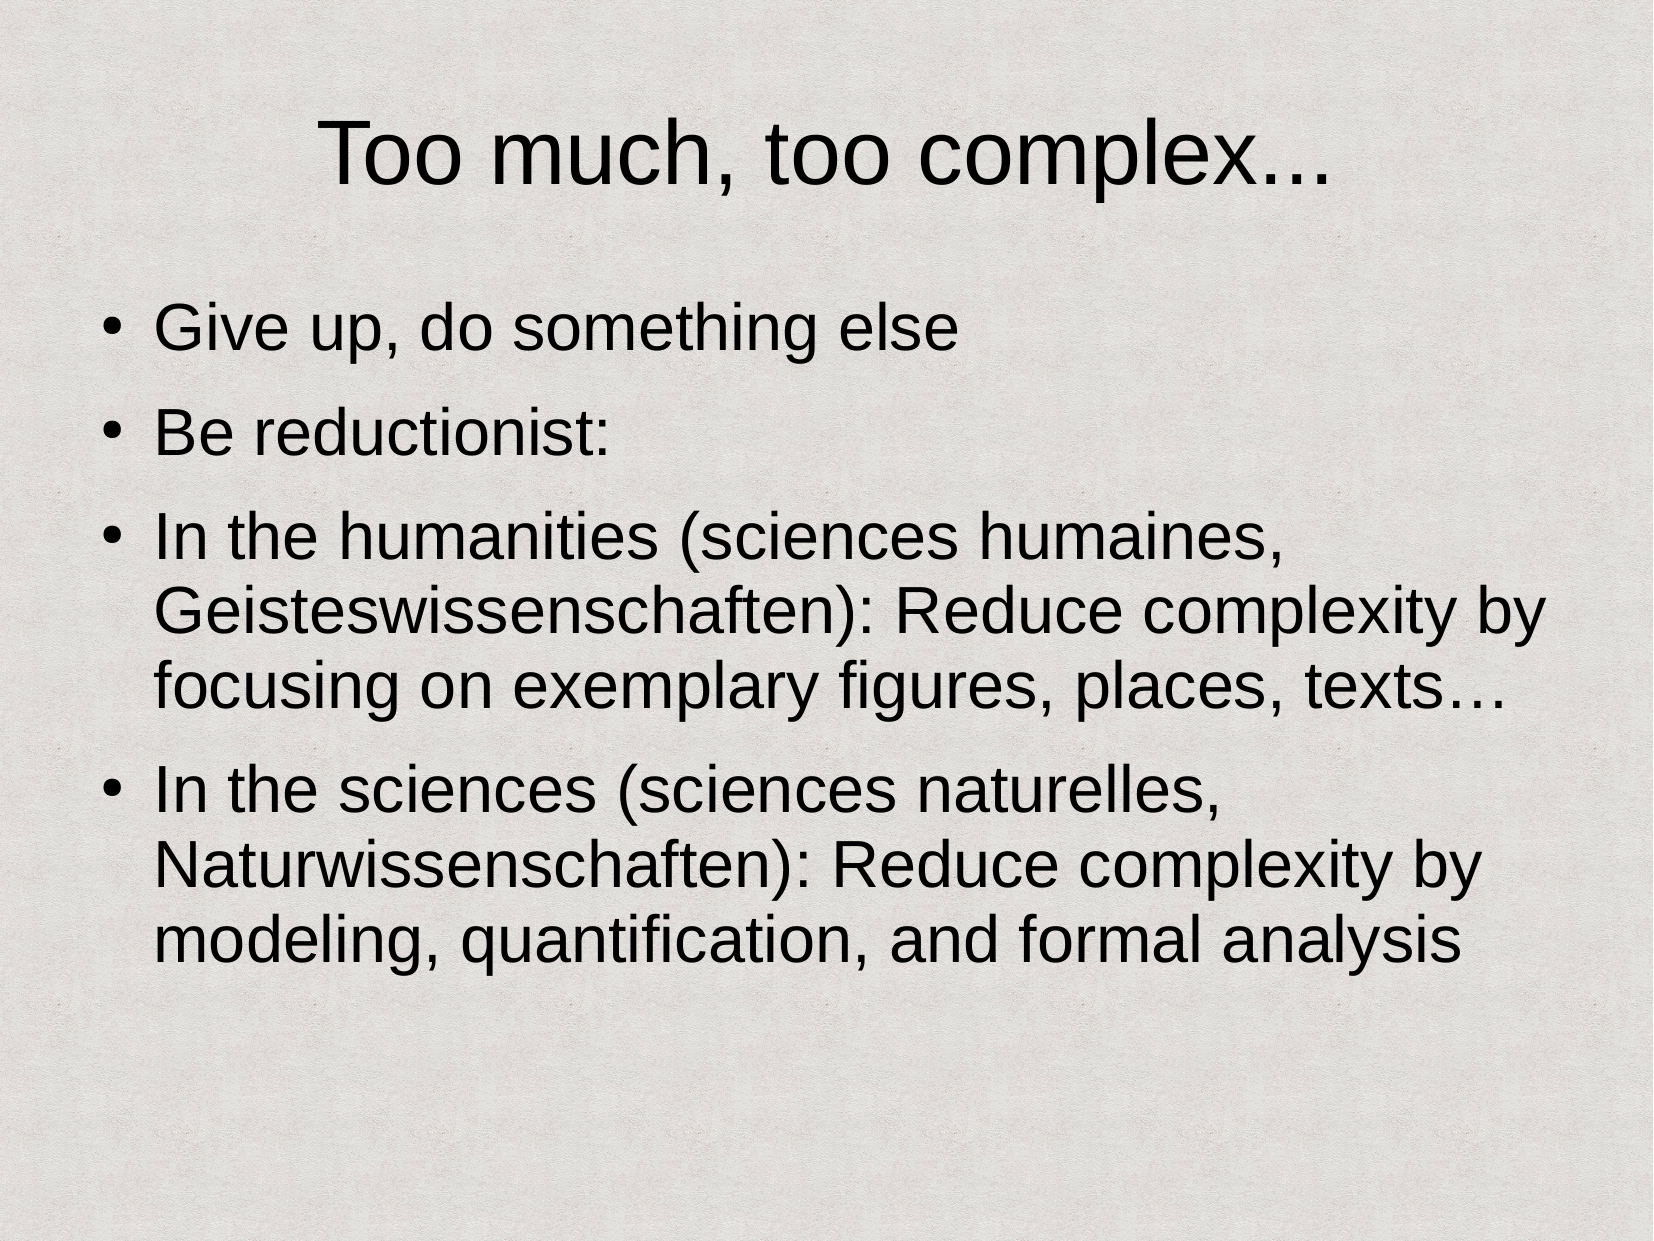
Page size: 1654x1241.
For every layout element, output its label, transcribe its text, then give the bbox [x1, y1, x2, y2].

list Give up, do something else Be reductionist: In the humanities (sciences humaines, Geisteswissenschaften): Reduce complexity by focusing on exemplary figures, places, texts… In the sciences (sciences naturelles, Naturwissenschaften): Reduce complexity by modeling, quantification, and formal analysis [82, 290, 1571, 1010]
picture [0, 0, 1654, 1241]
title Too much, too complex... [82, 49, 1571, 257]
